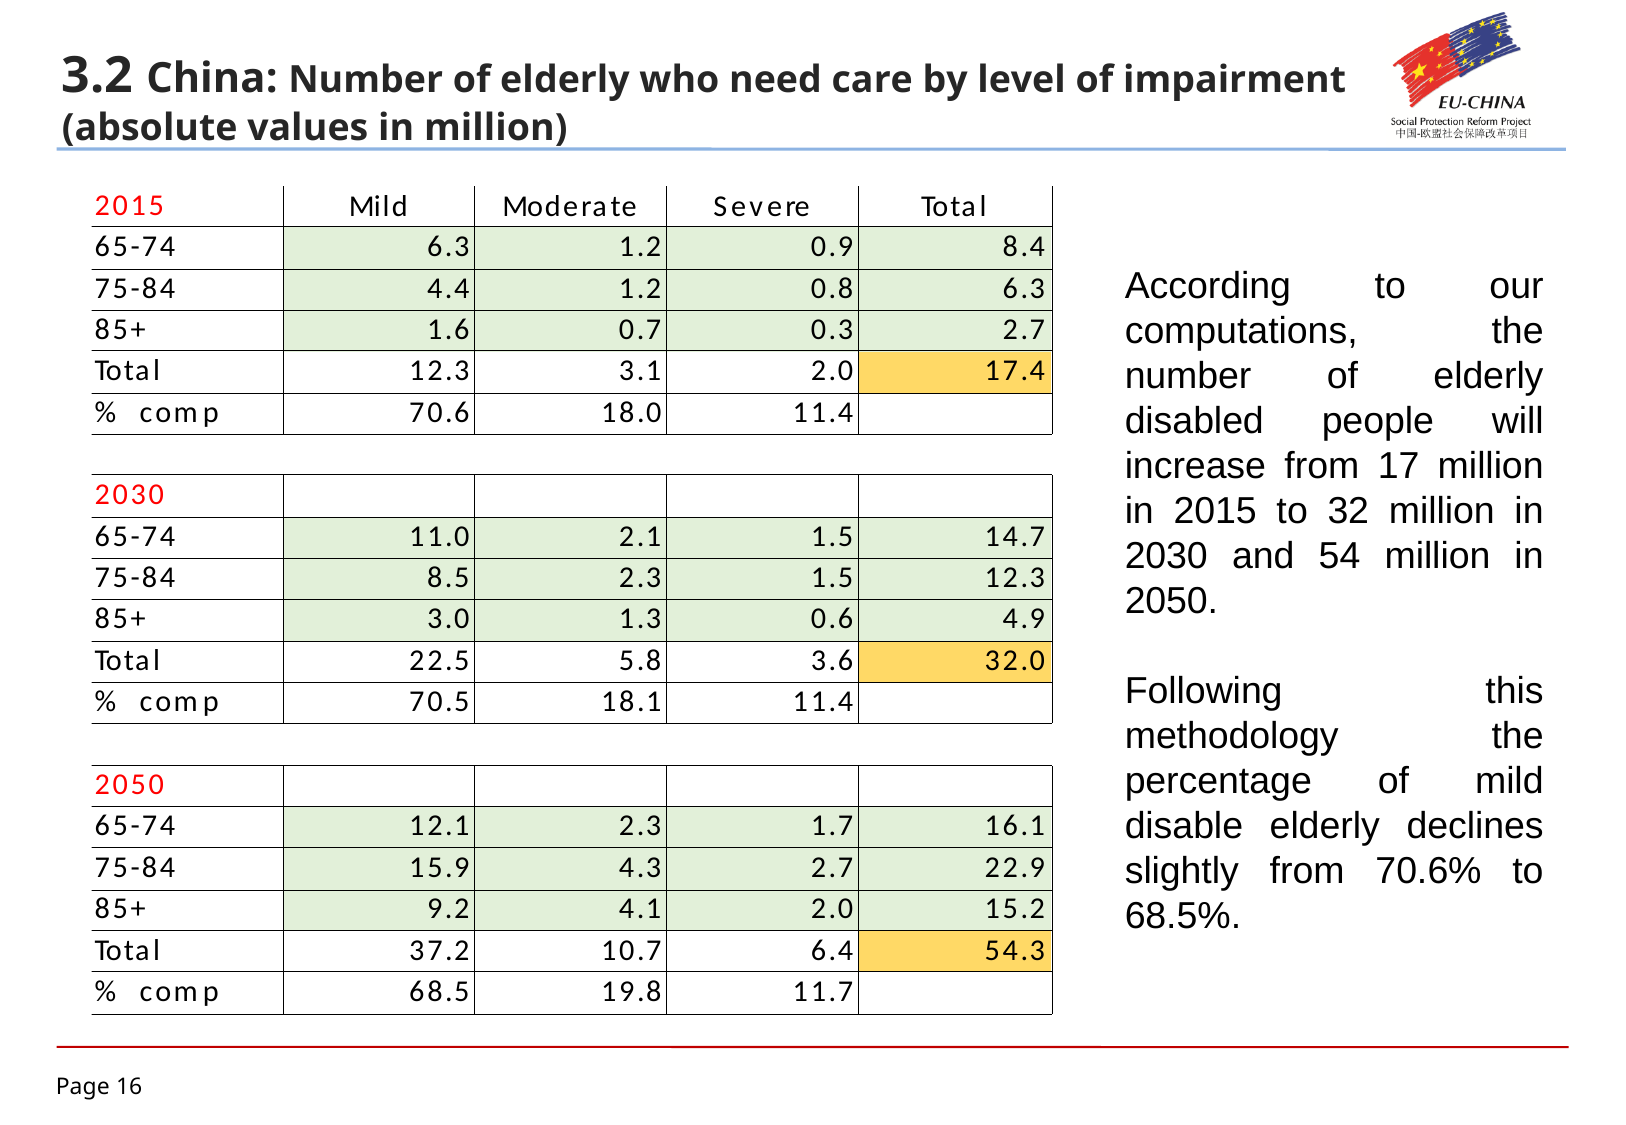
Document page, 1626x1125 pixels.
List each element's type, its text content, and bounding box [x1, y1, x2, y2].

text_box 3.2 China: Number of elderly who need care by level of impairment (absolute values in million) [47, 35, 1477, 142]
text_box According to our computations, the number of elderly disabled people will increase from 17 million in 2015 to 32 million in 2030 and 54 million in 2050. Following this methodology the percentage of mild disable elderly declines slightly from 70.6% to 68.5%. [1110, 253, 1559, 906]
picture [91, 186, 1055, 1017]
picture [1386, 0, 1536, 147]
